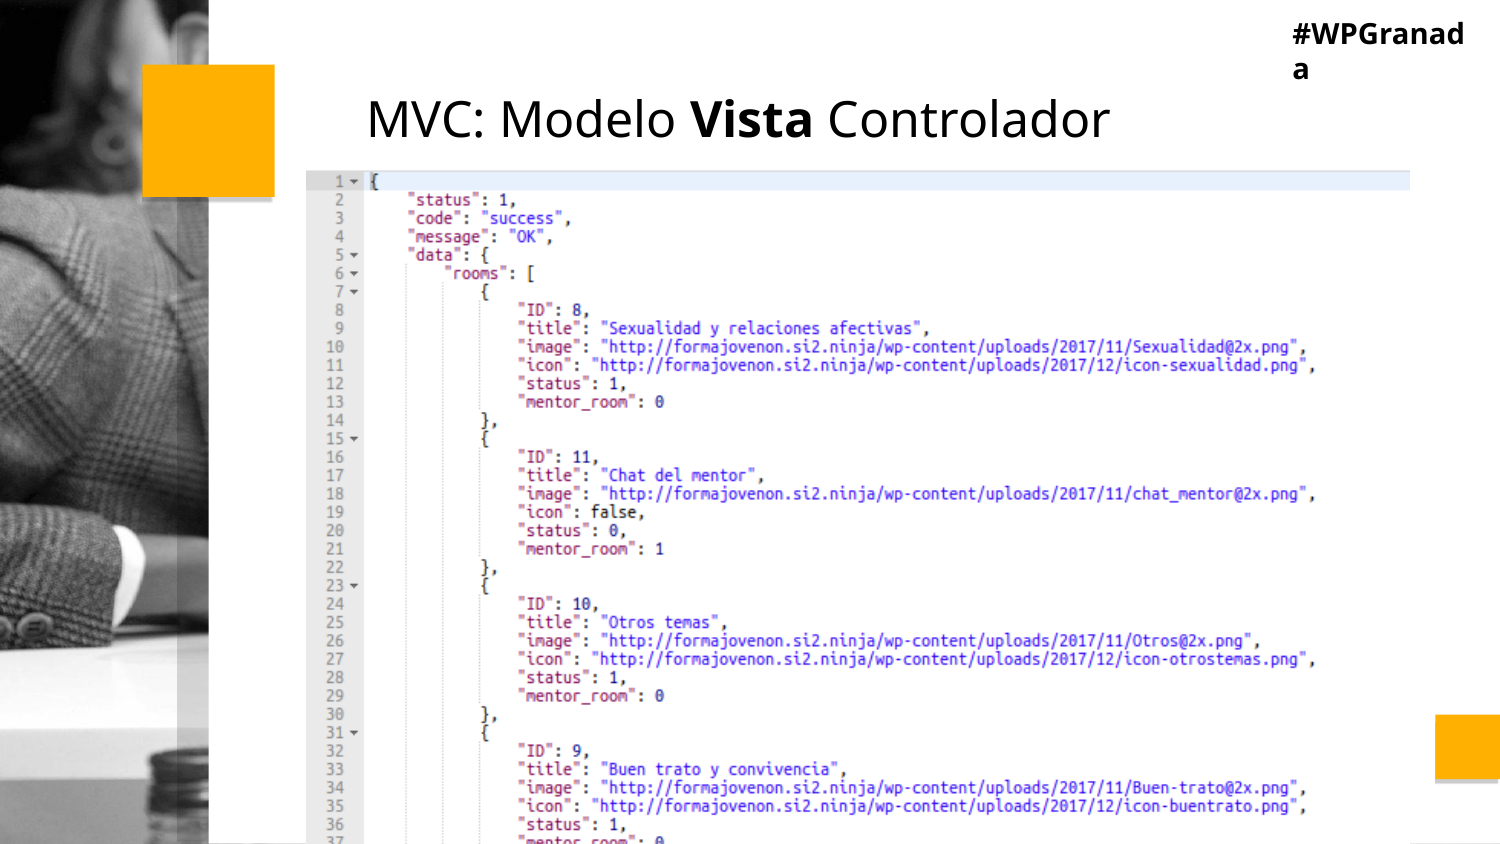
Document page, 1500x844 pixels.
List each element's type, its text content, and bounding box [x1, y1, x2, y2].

picture [0, 0, 208, 844]
text_box #WPGranada [1277, 0, 1481, 54]
text_box MVC: Modelo Vista Controlador [351, 72, 1183, 163]
picture [306, 163, 1410, 844]
